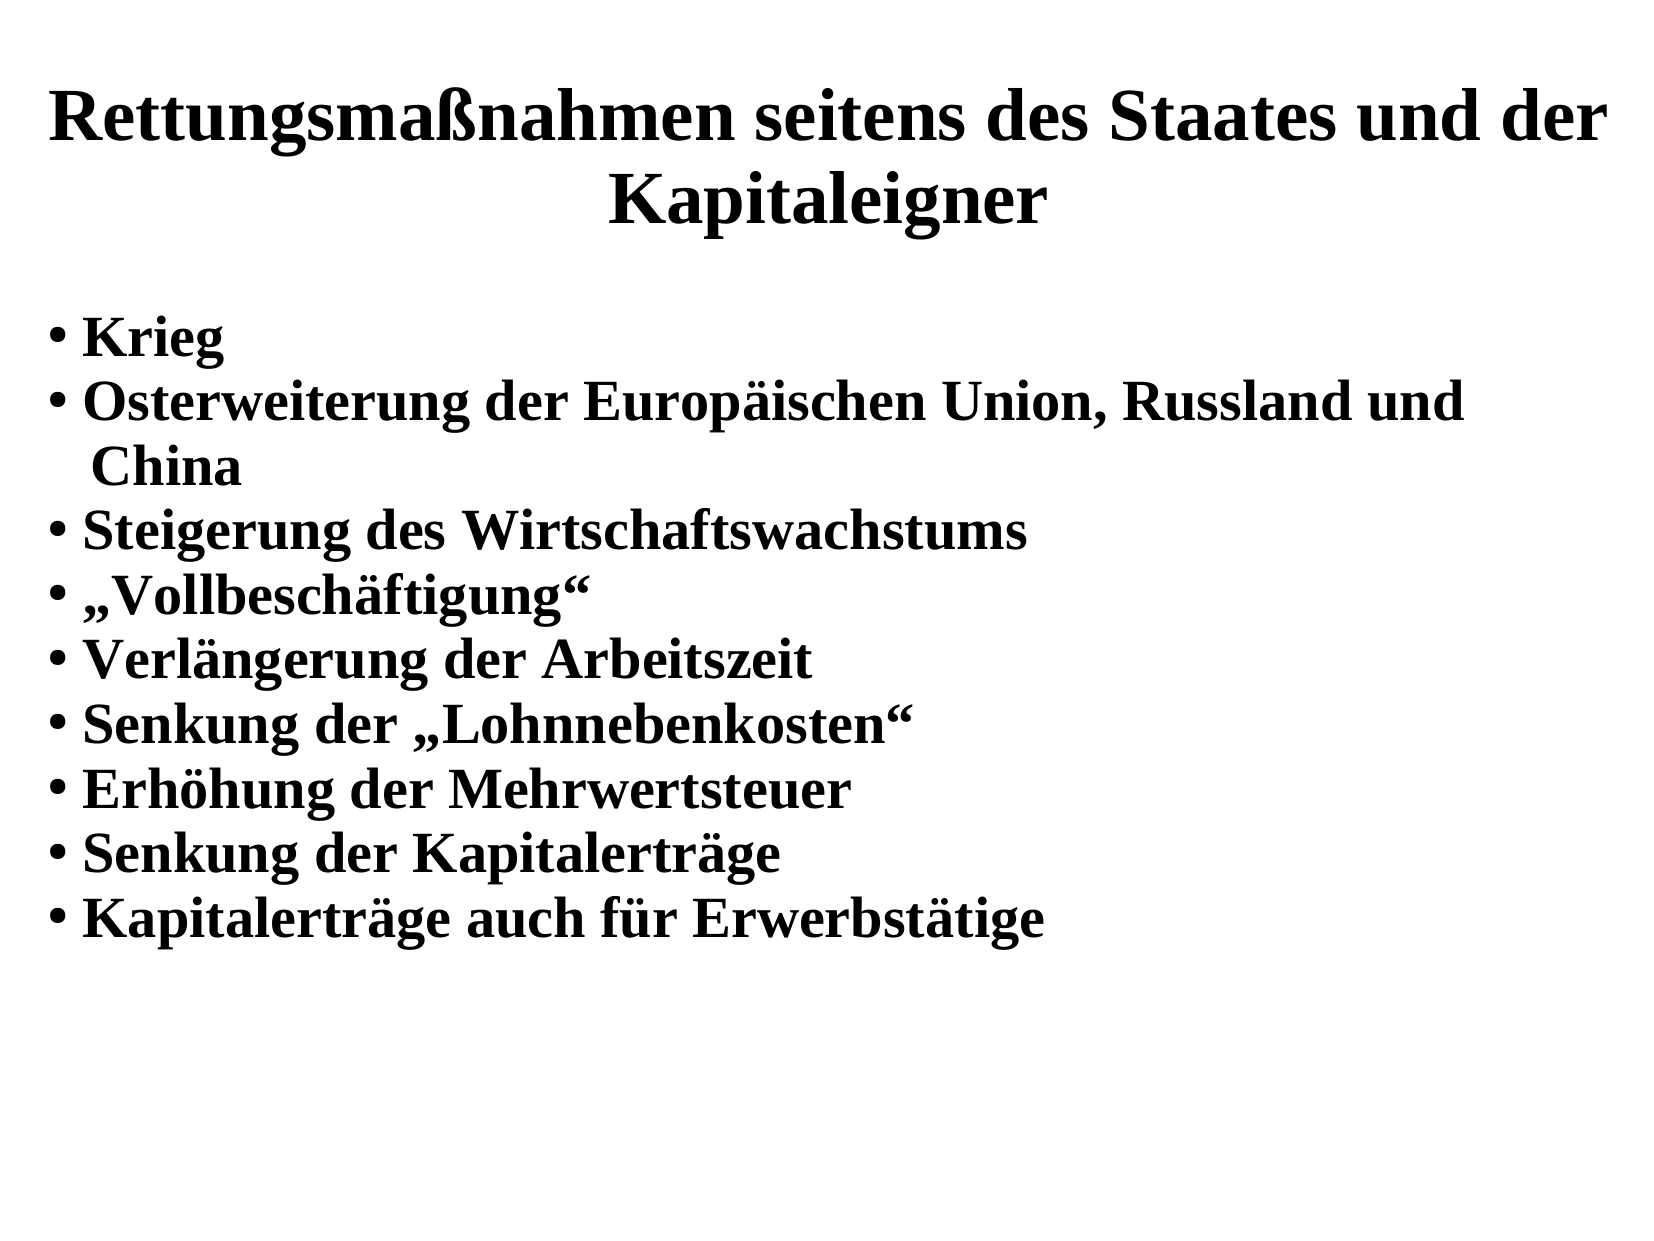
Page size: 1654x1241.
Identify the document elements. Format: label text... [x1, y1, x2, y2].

text_box [887, 120, 1280, 182]
text_box Rettungsmaßnahmen seitens des Staates und der Kapitaleigner Krieg Osterweiterung der Europäischen Union, Russland und China Steigerung des Wirtschaftswachstums „Vollbeschäftigung“ Verlängerung der Arbeitszeit Senkung der „Lohnnebenkosten“ Erhöhung der Mehrwertsteuer Senkung der Kapitalerträge Kapitalerträge auch für Erwerbstätige [47, 73, 1622, 1106]
